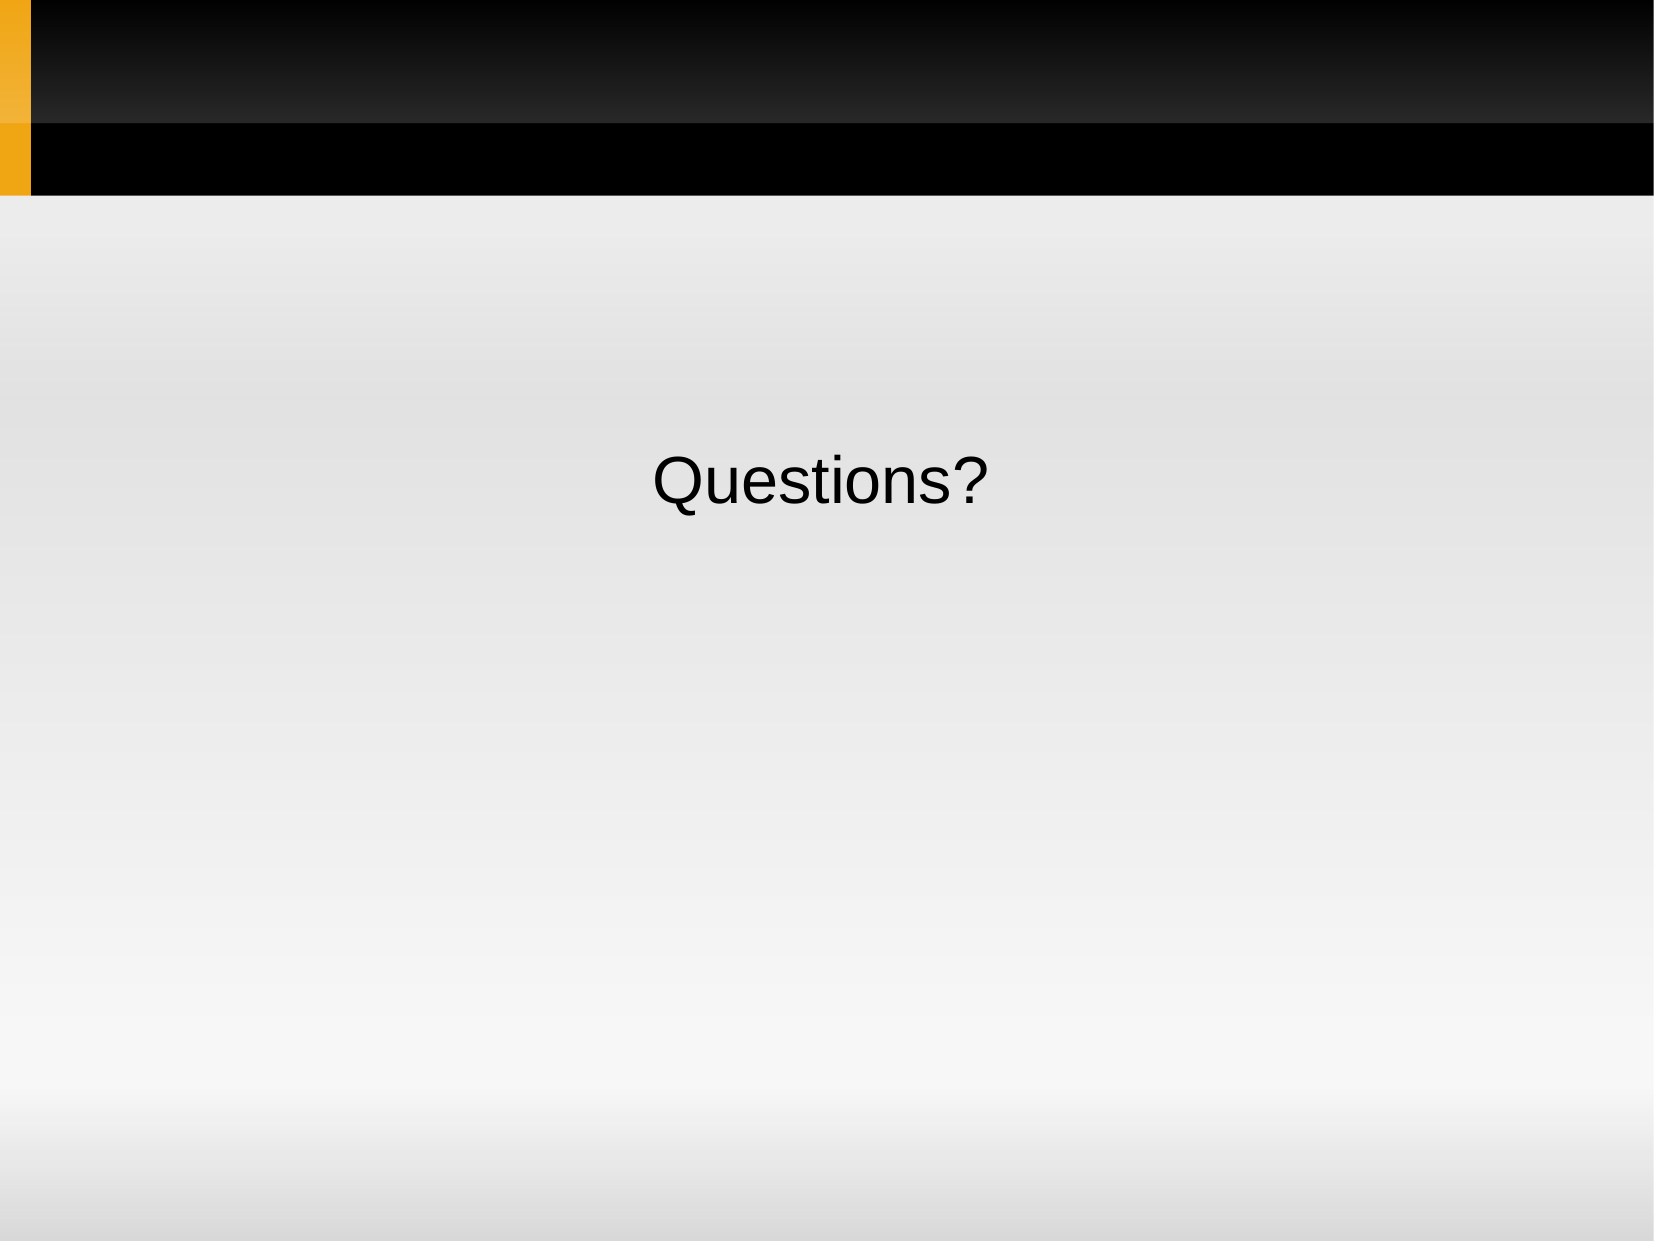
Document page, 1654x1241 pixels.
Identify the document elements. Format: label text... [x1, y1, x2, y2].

picture [0, 0, 1654, 1241]
subtitle Questions? [76, 0, 1565, 1109]
